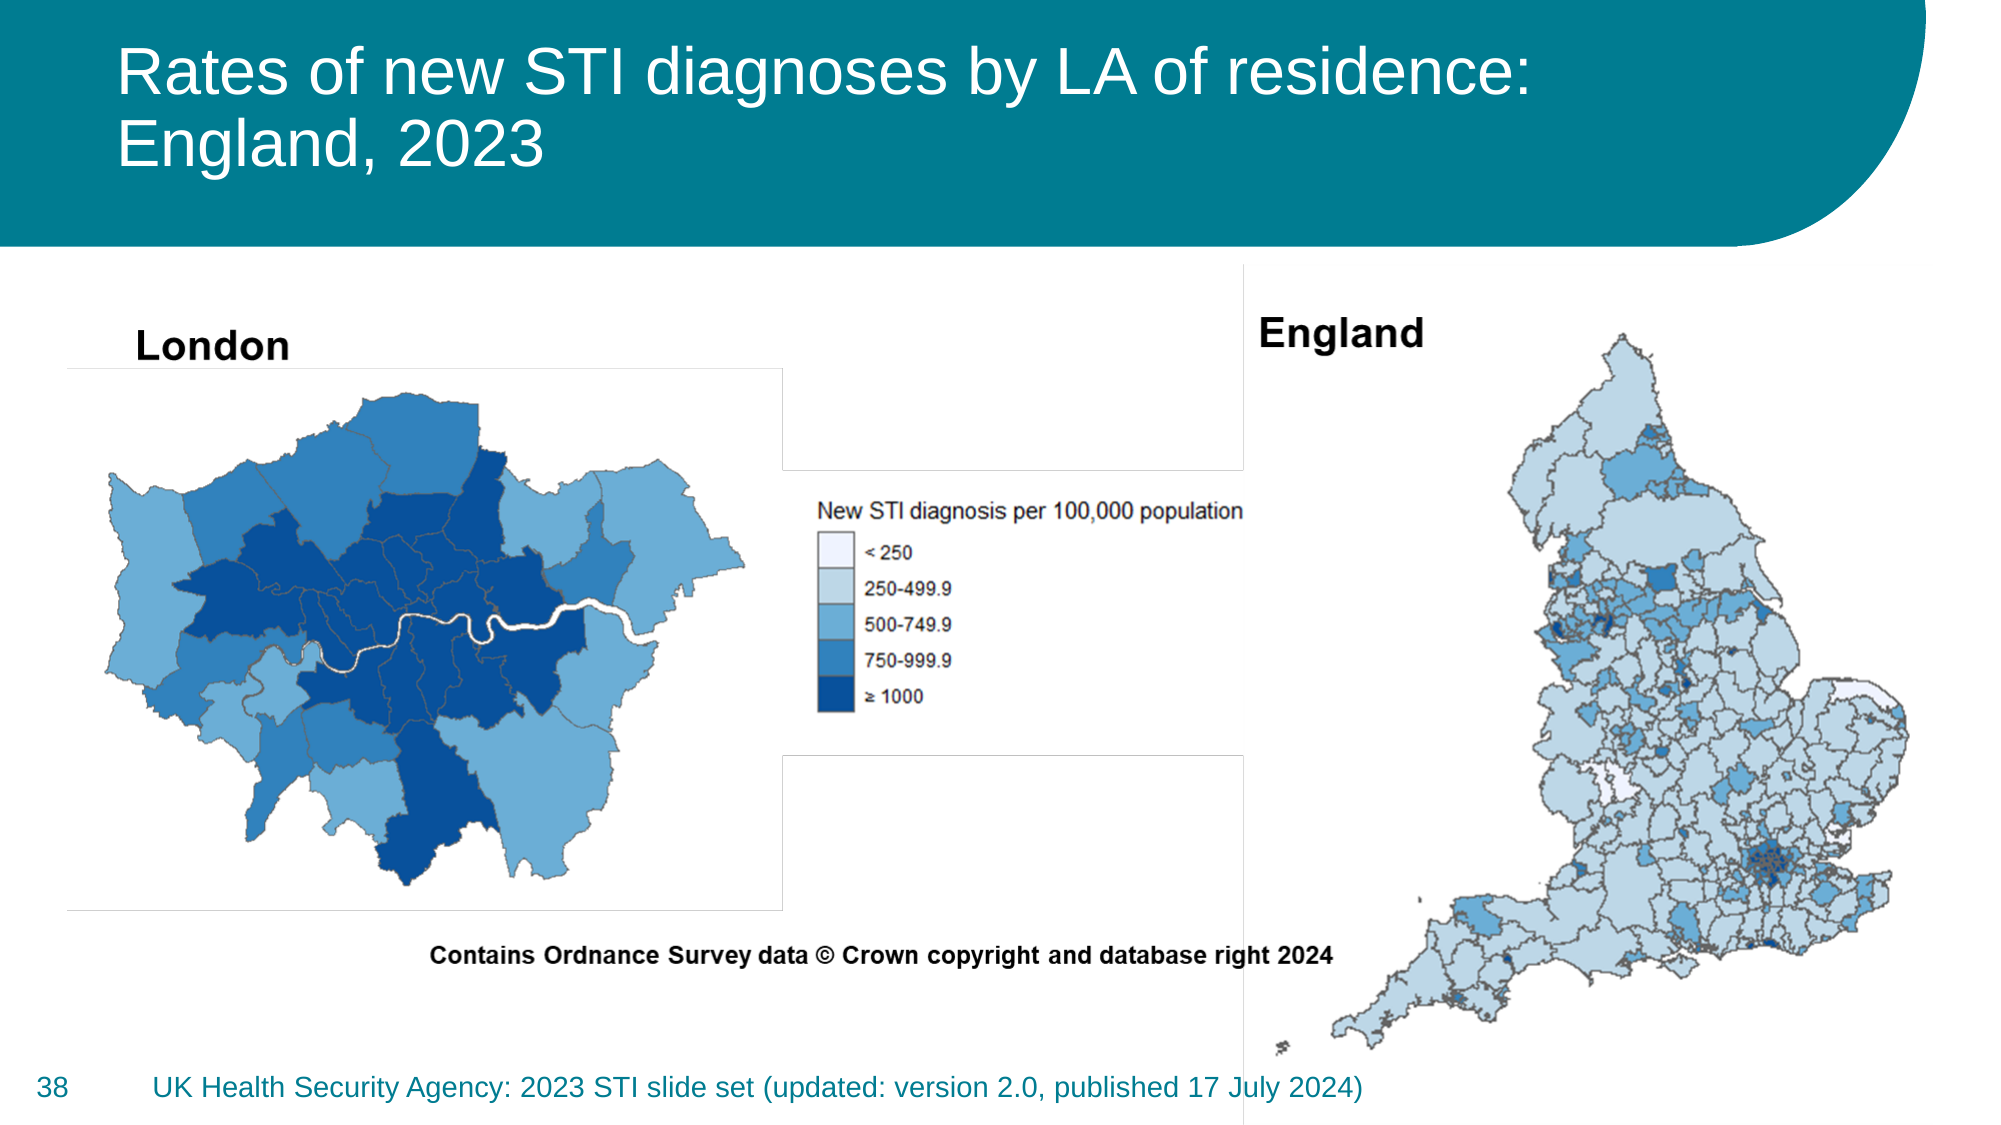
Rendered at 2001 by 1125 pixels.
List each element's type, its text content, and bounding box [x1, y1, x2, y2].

title Rates of new STI diagnoses by LA of residence: England, 2023 [101, 29, 1747, 189]
text_box UK Health Security Agency: 2023 STI slide set (updated: version 2.0, published 17 July 2024) [137, 1056, 1780, 1116]
text_box [21, 1056, 120, 1117]
picture [67, 264, 1933, 1125]
